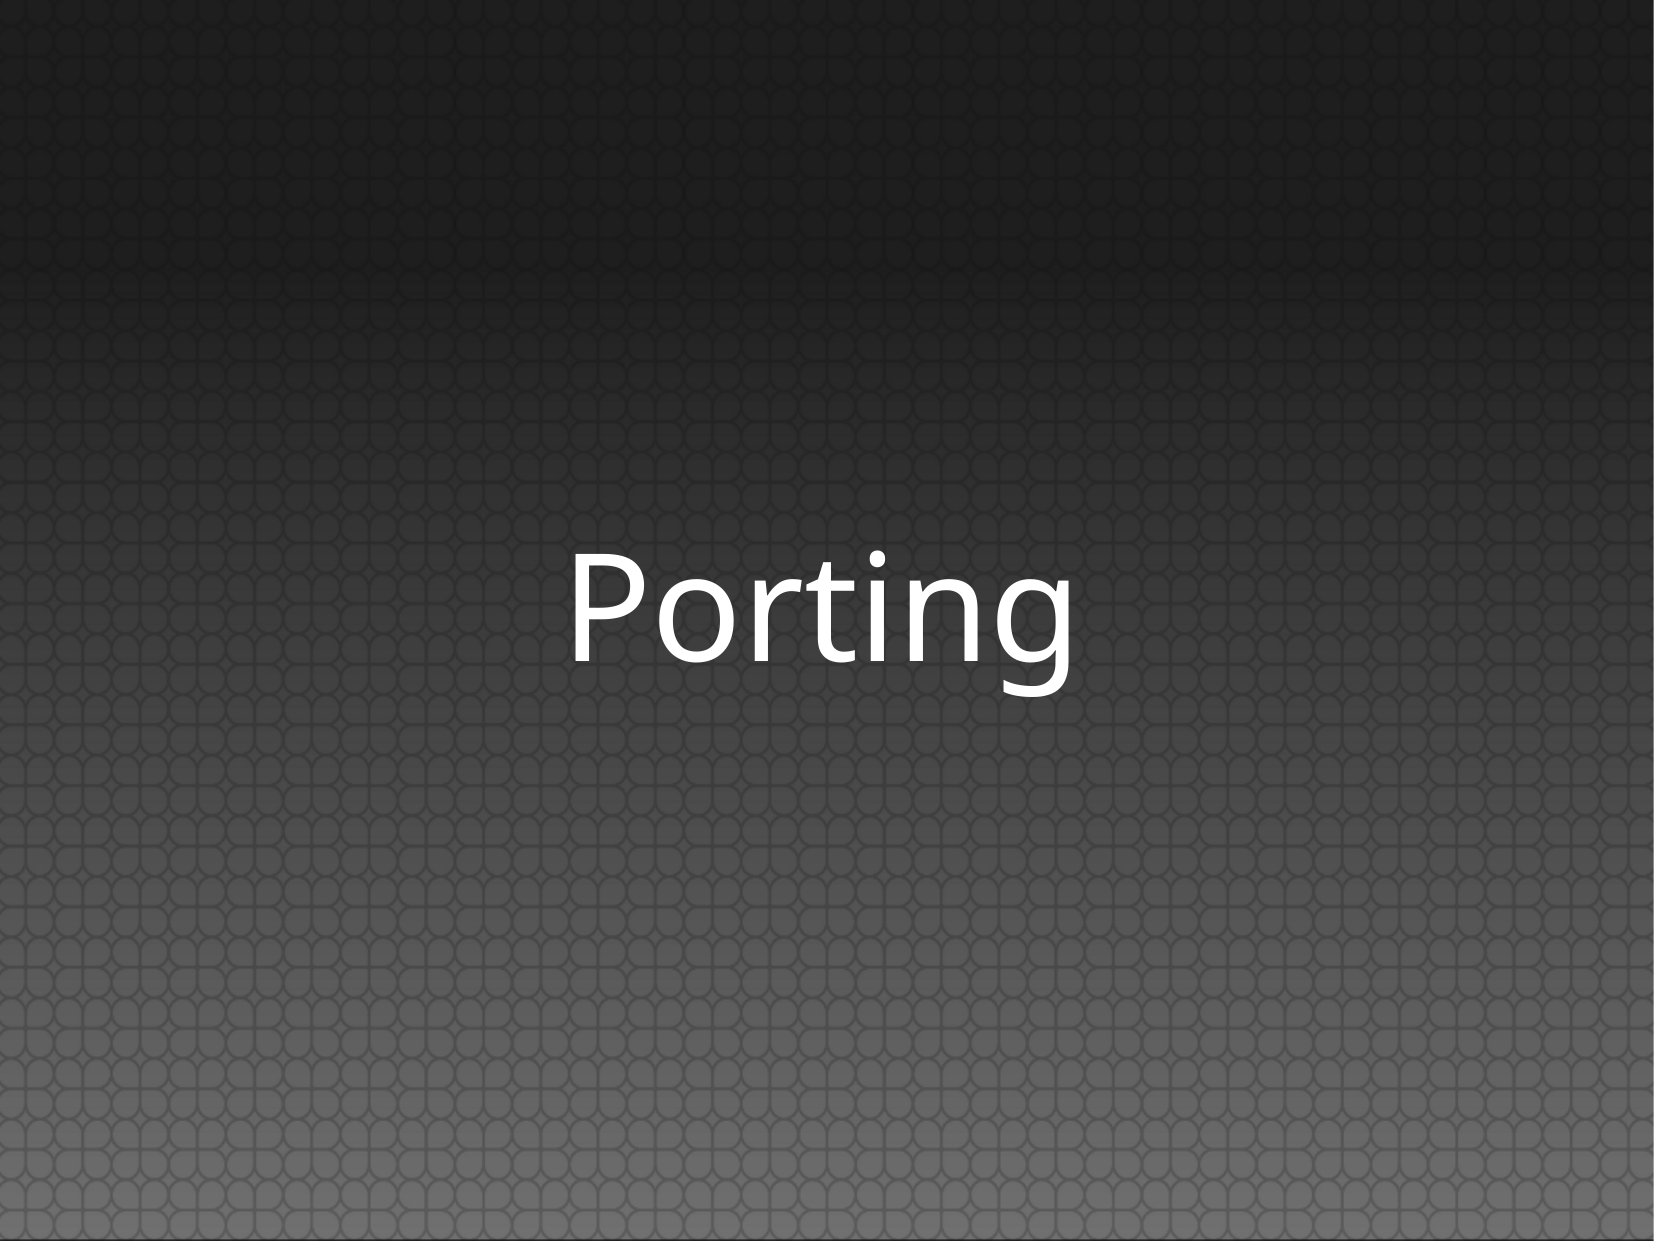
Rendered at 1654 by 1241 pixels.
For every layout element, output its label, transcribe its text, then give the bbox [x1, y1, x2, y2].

title Porting [77, 500, 1566, 708]
picture [0, 0, 1654, 1241]
